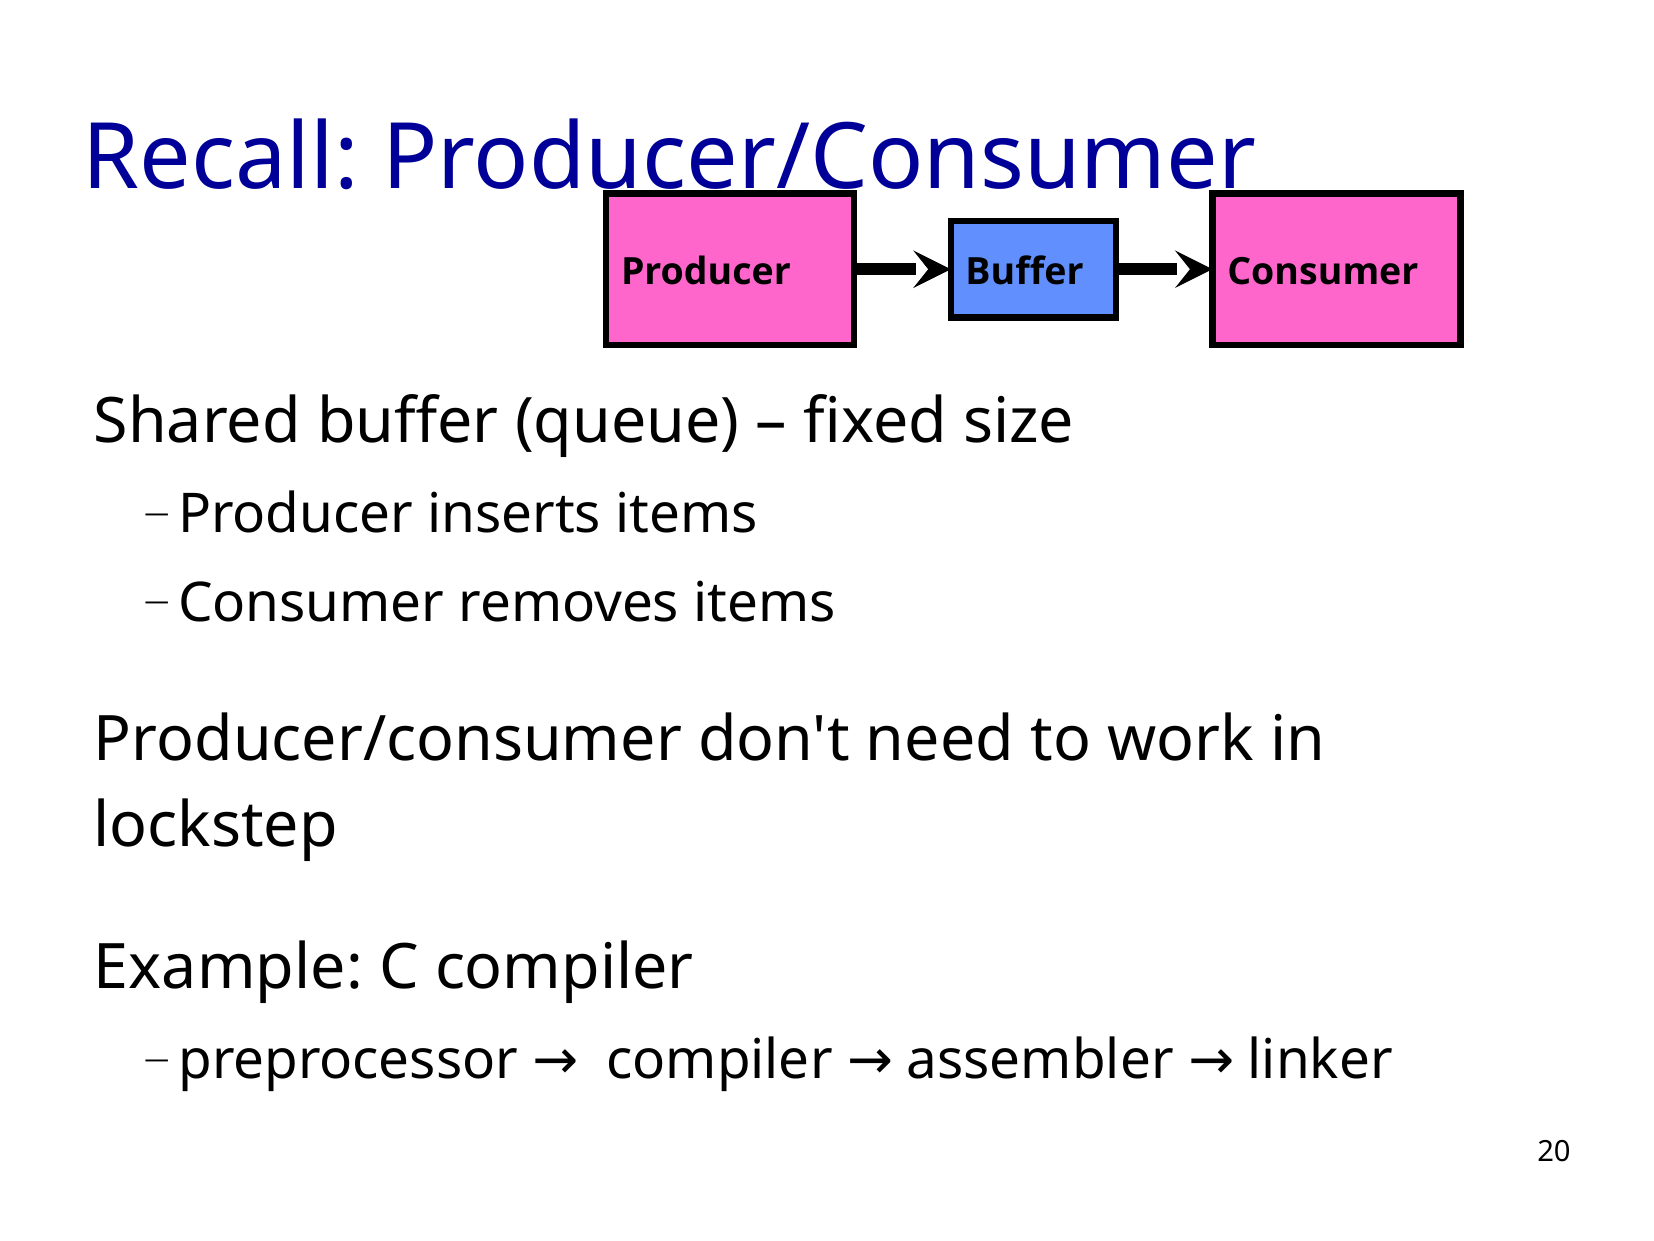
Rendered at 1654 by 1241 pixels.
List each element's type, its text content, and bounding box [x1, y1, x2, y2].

list Shared buffer (queue) – fixed size Producer inserts items Consumer removes items Producer/consumer don't need to work in lockstep Example: C compiler preprocessor → compiler → assembler → linker [60, 375, 1571, 1096]
title Recall: Producer/Consumer [82, 49, 1571, 257]
text_box Producer [606, 193, 855, 345]
text_box Consumer [1212, 193, 1461, 345]
text_box Buffer [950, 221, 1116, 318]
